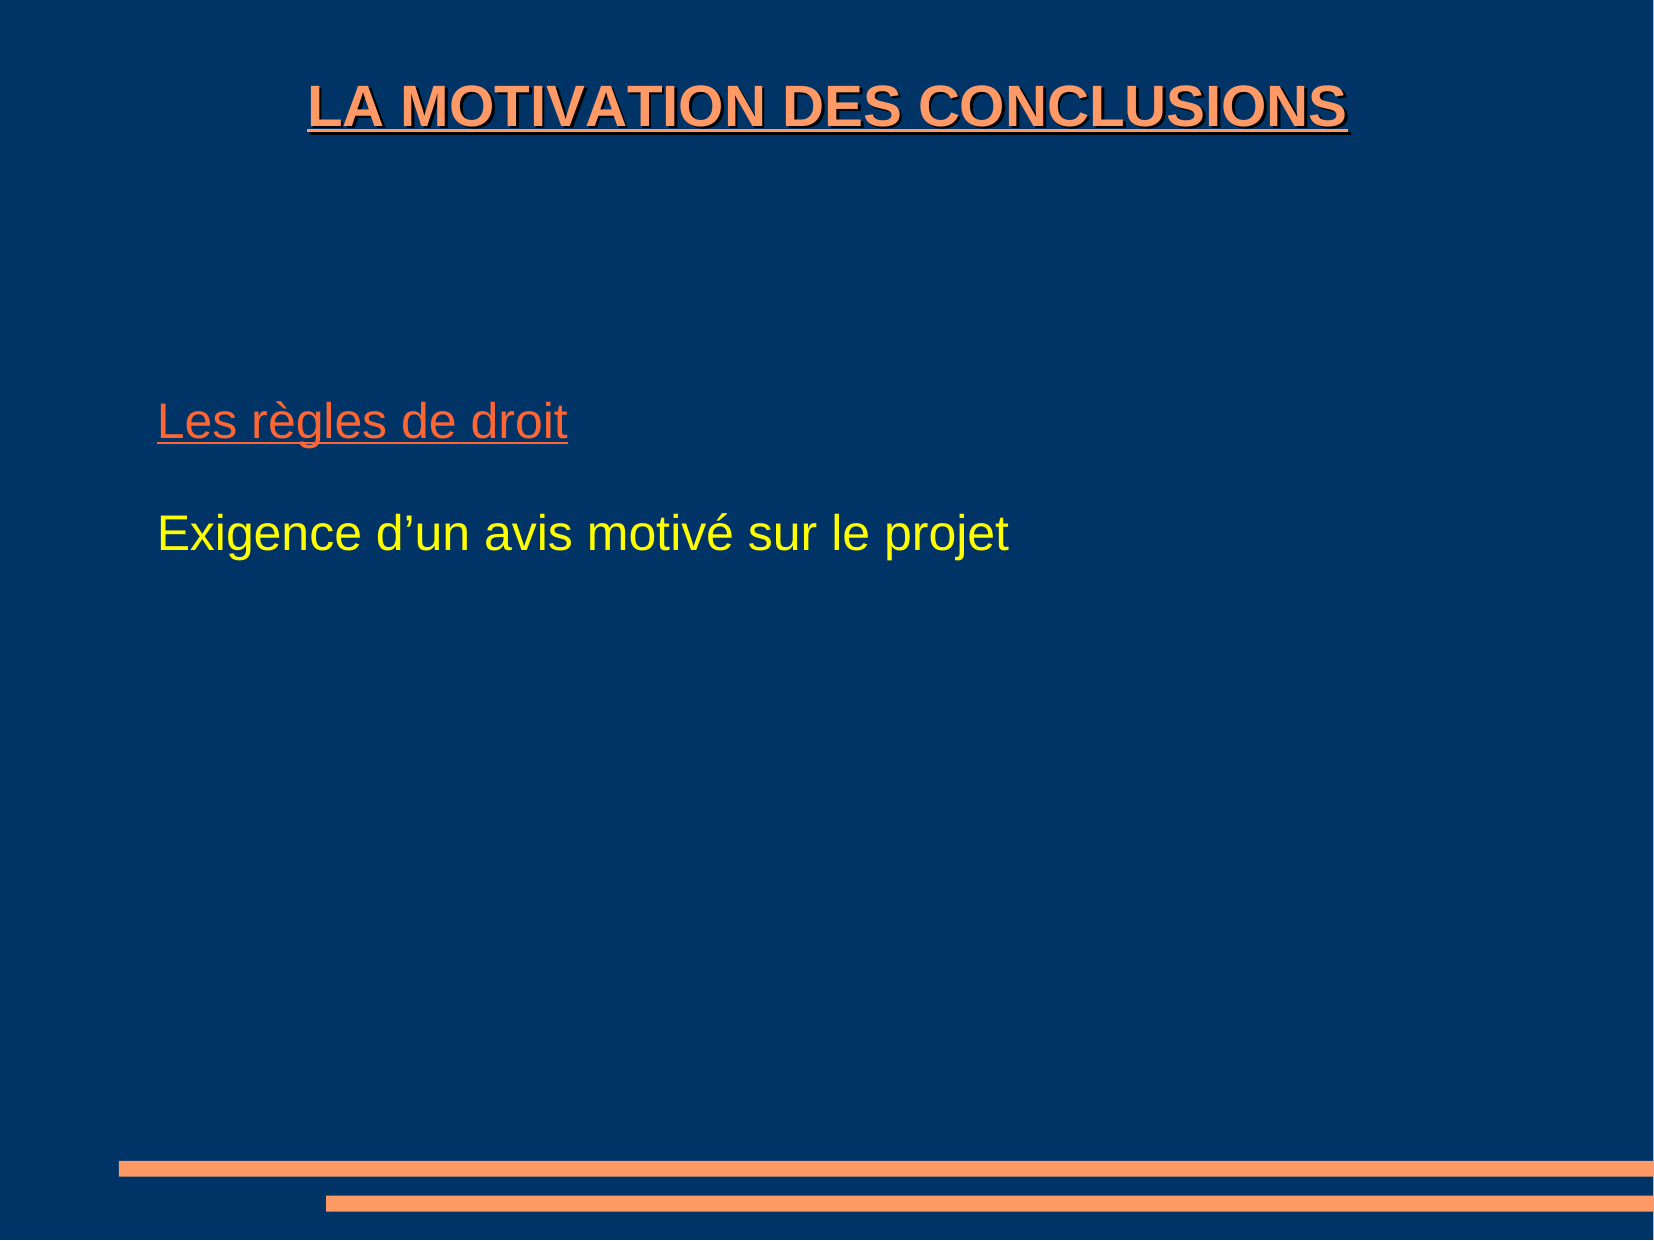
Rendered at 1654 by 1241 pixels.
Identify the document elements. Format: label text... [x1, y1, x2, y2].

subtitle Les règles de droit Exigence d’un avis motivé sur le projet [121, 212, 1561, 1132]
title LA MOTIVATION DES CONCLUSIONS [121, 46, 1534, 166]
